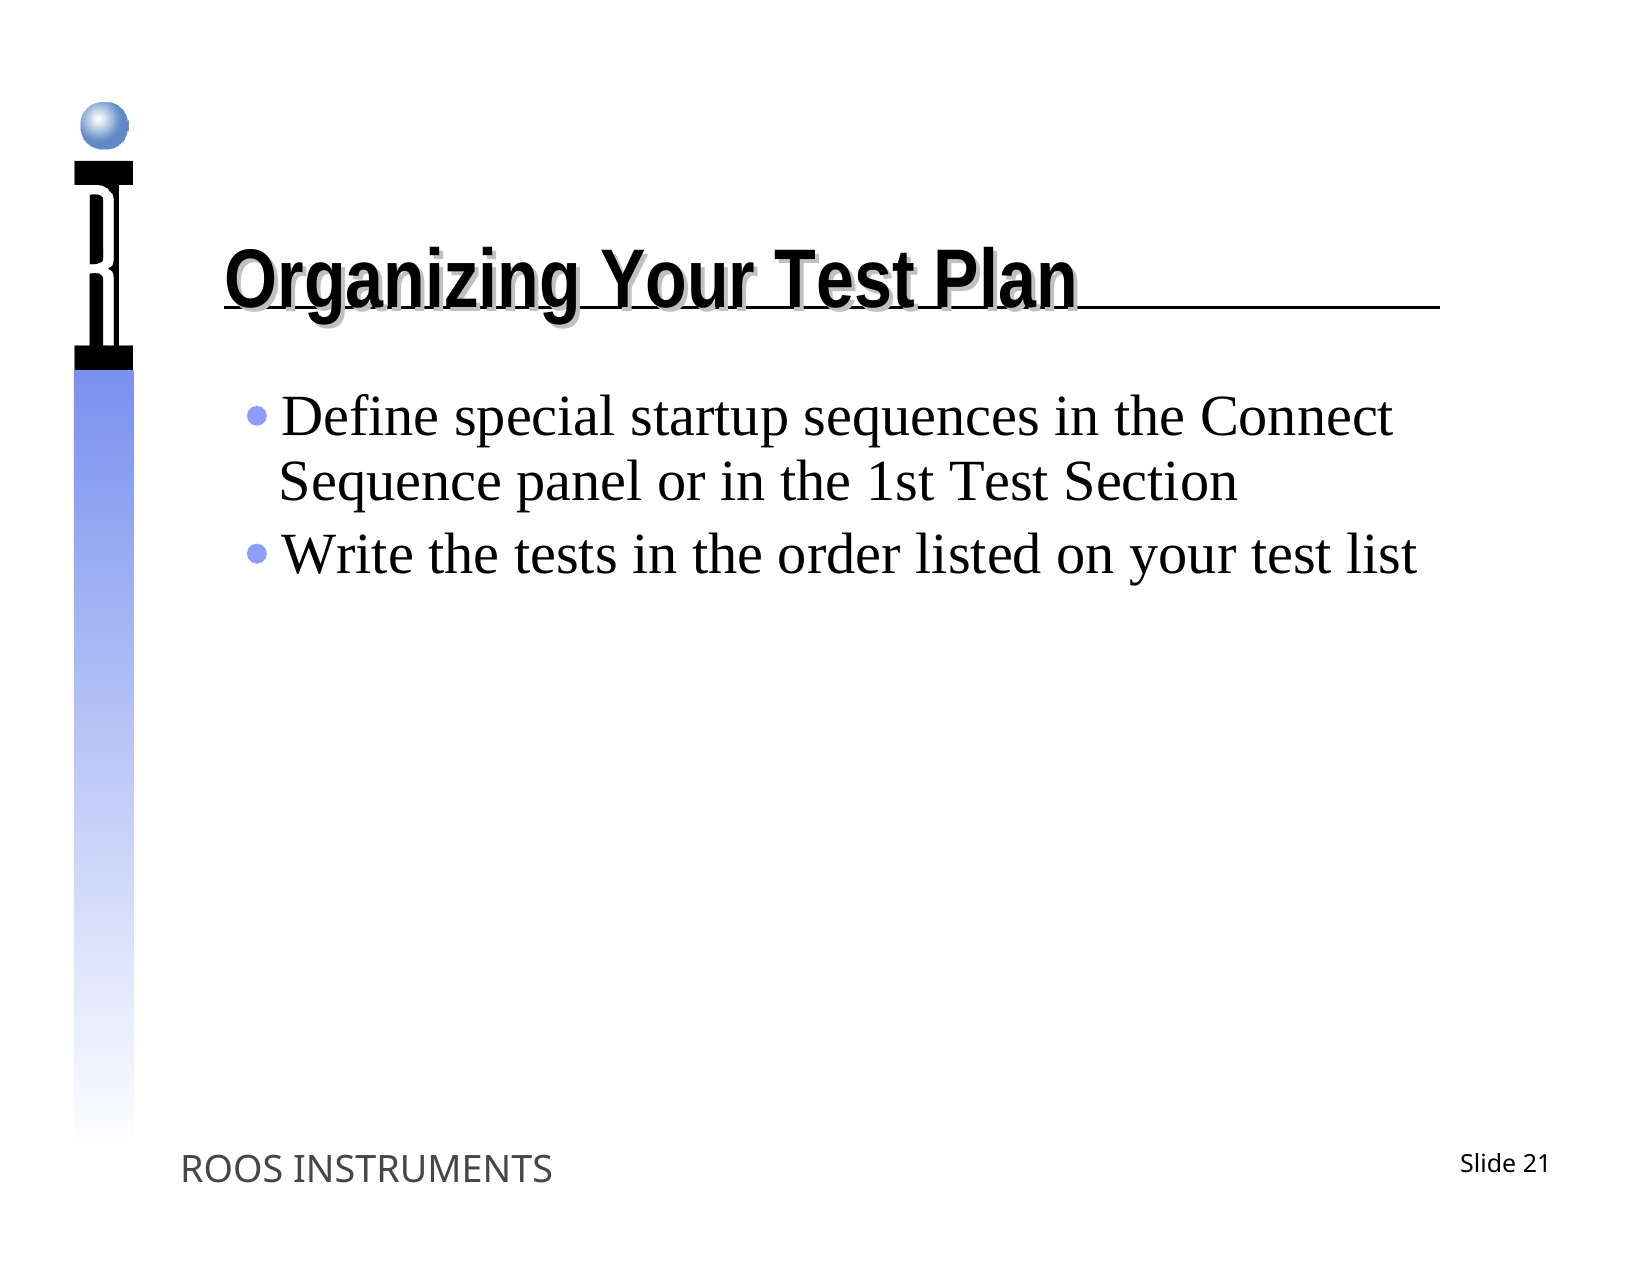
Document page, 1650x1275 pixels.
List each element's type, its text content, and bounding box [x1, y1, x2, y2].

text_box Organizing Your Test Plan [224, 142, 1445, 327]
text_box Define special startup sequences in the Connect Sequence panel or in the 1st Test Section Write the tests in the order listed on your test list [232, 383, 1456, 589]
